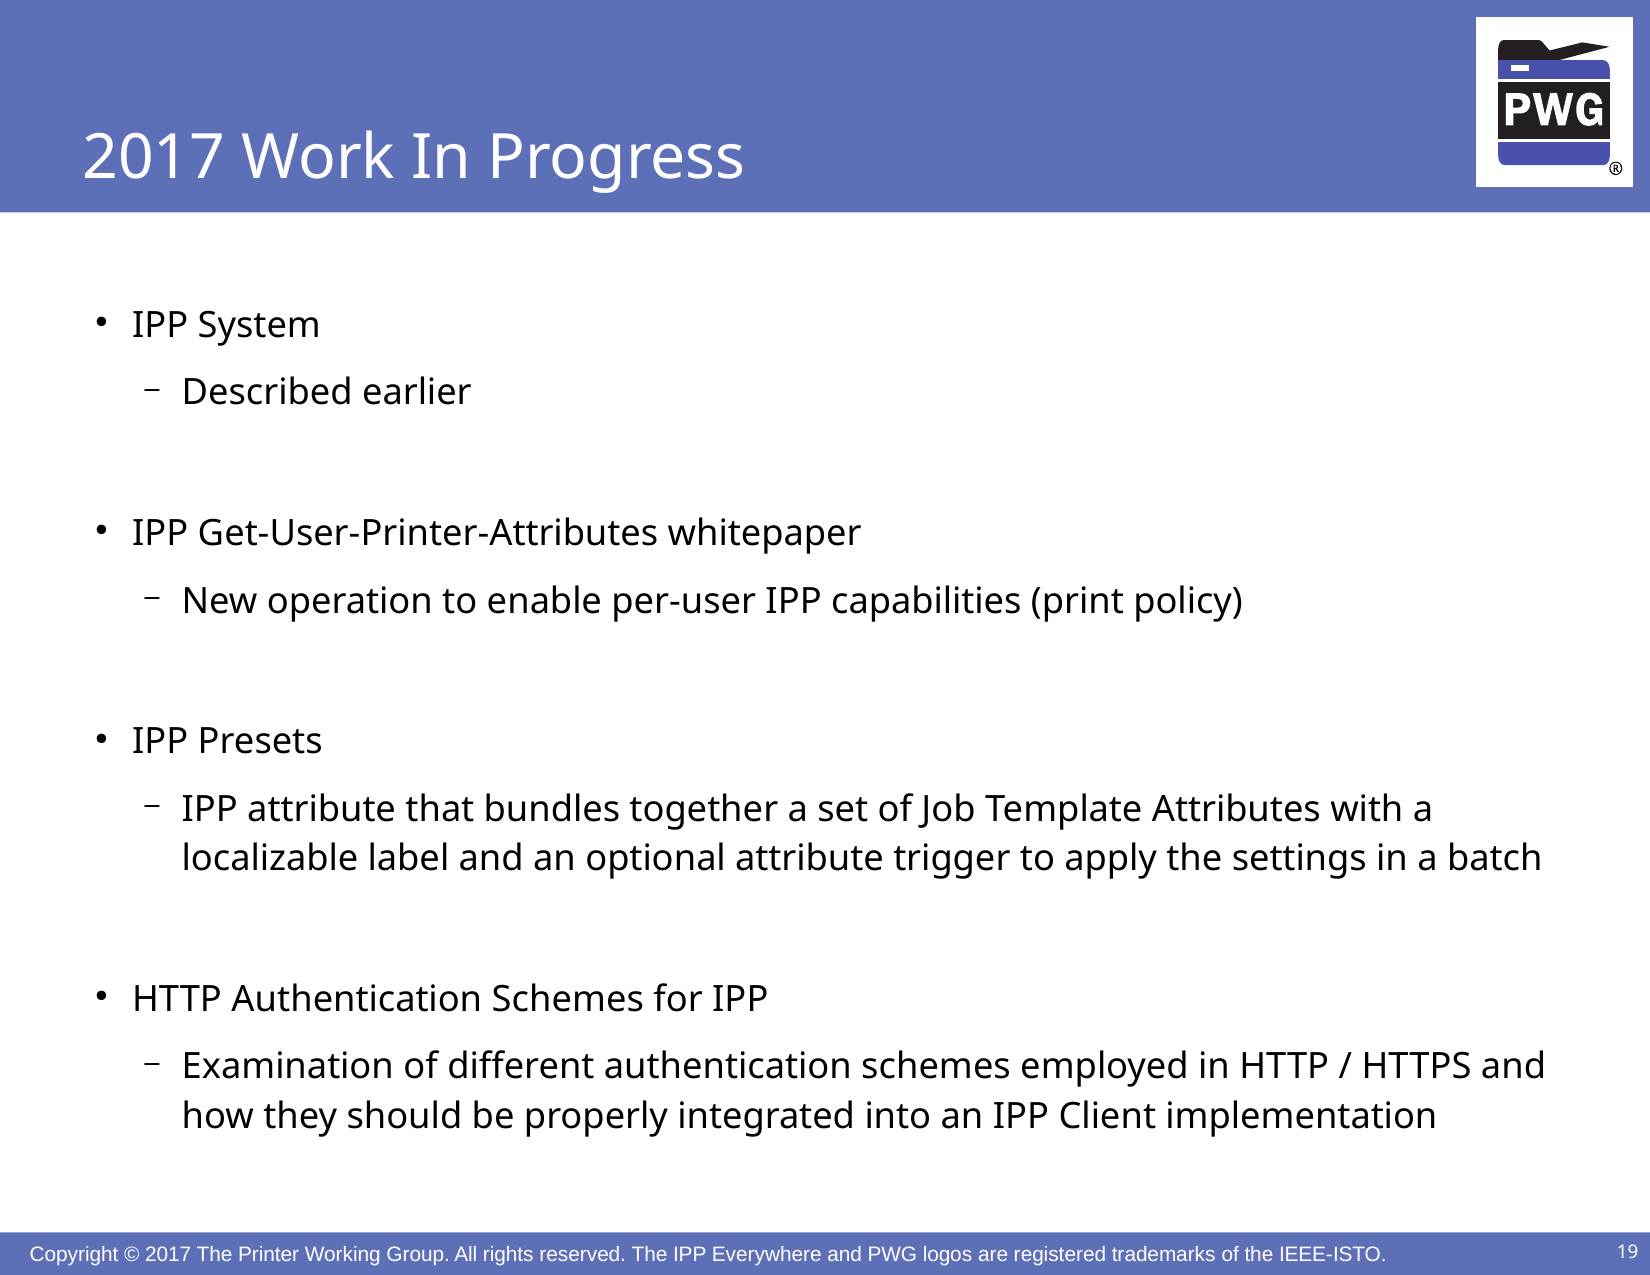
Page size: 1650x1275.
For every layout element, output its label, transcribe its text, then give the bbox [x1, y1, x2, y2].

title 2017 Work In Progress [82, 8, 1449, 198]
list IPP System Described earlier IPP Get-User-Printer-Attributes whitepaper New operation to enable per-user IPP capabilities (print policy) IPP Presets IPP attribute that bundles together a set of Job Template Attributes with a localizable label and an optional attribute trigger to apply the settings in a batch HTTP Authentication Schemes for IPP Examination of different authentication schemes employed in HTTP / HTTPS and how they should be properly integrated into an IPP Client implementation [82, 298, 1568, 1156]
